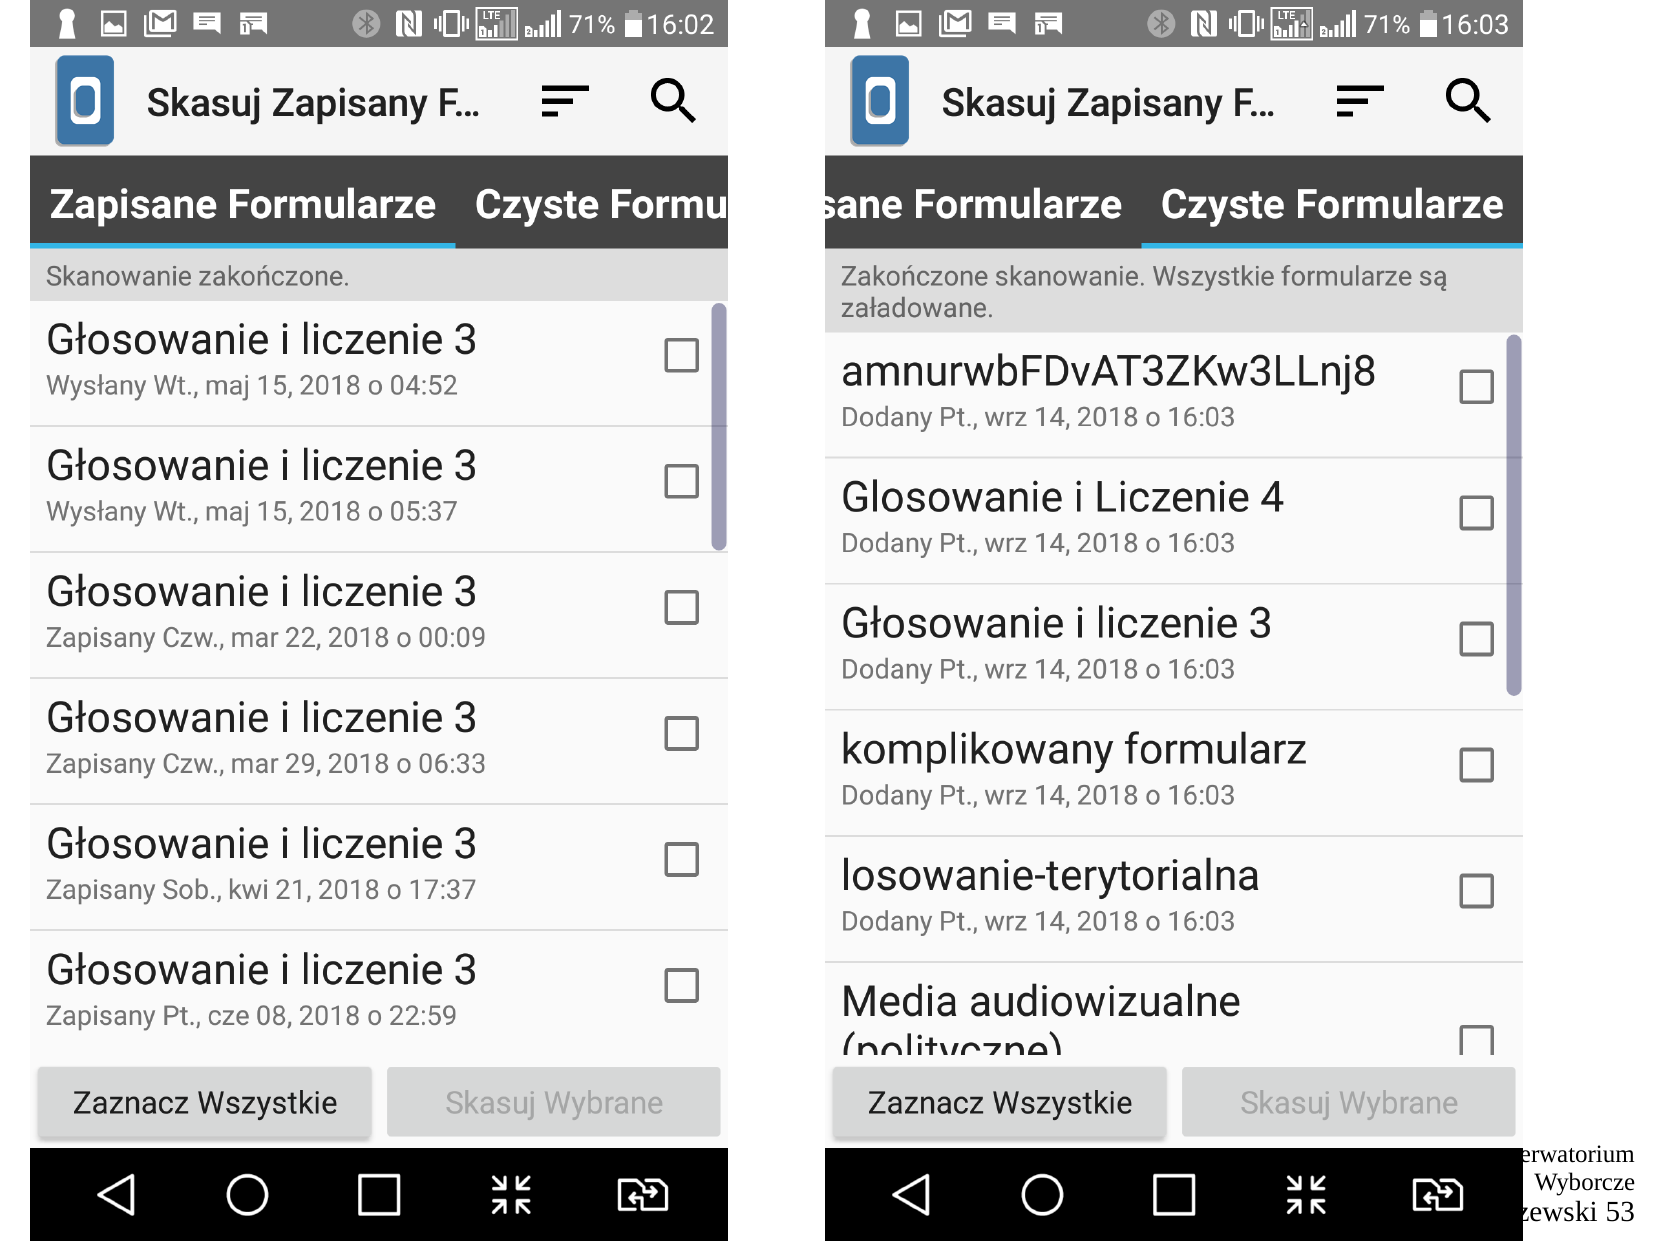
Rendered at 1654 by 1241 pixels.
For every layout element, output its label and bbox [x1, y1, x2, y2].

picture [825, 0, 1523, 1241]
picture [30, 0, 728, 1241]
